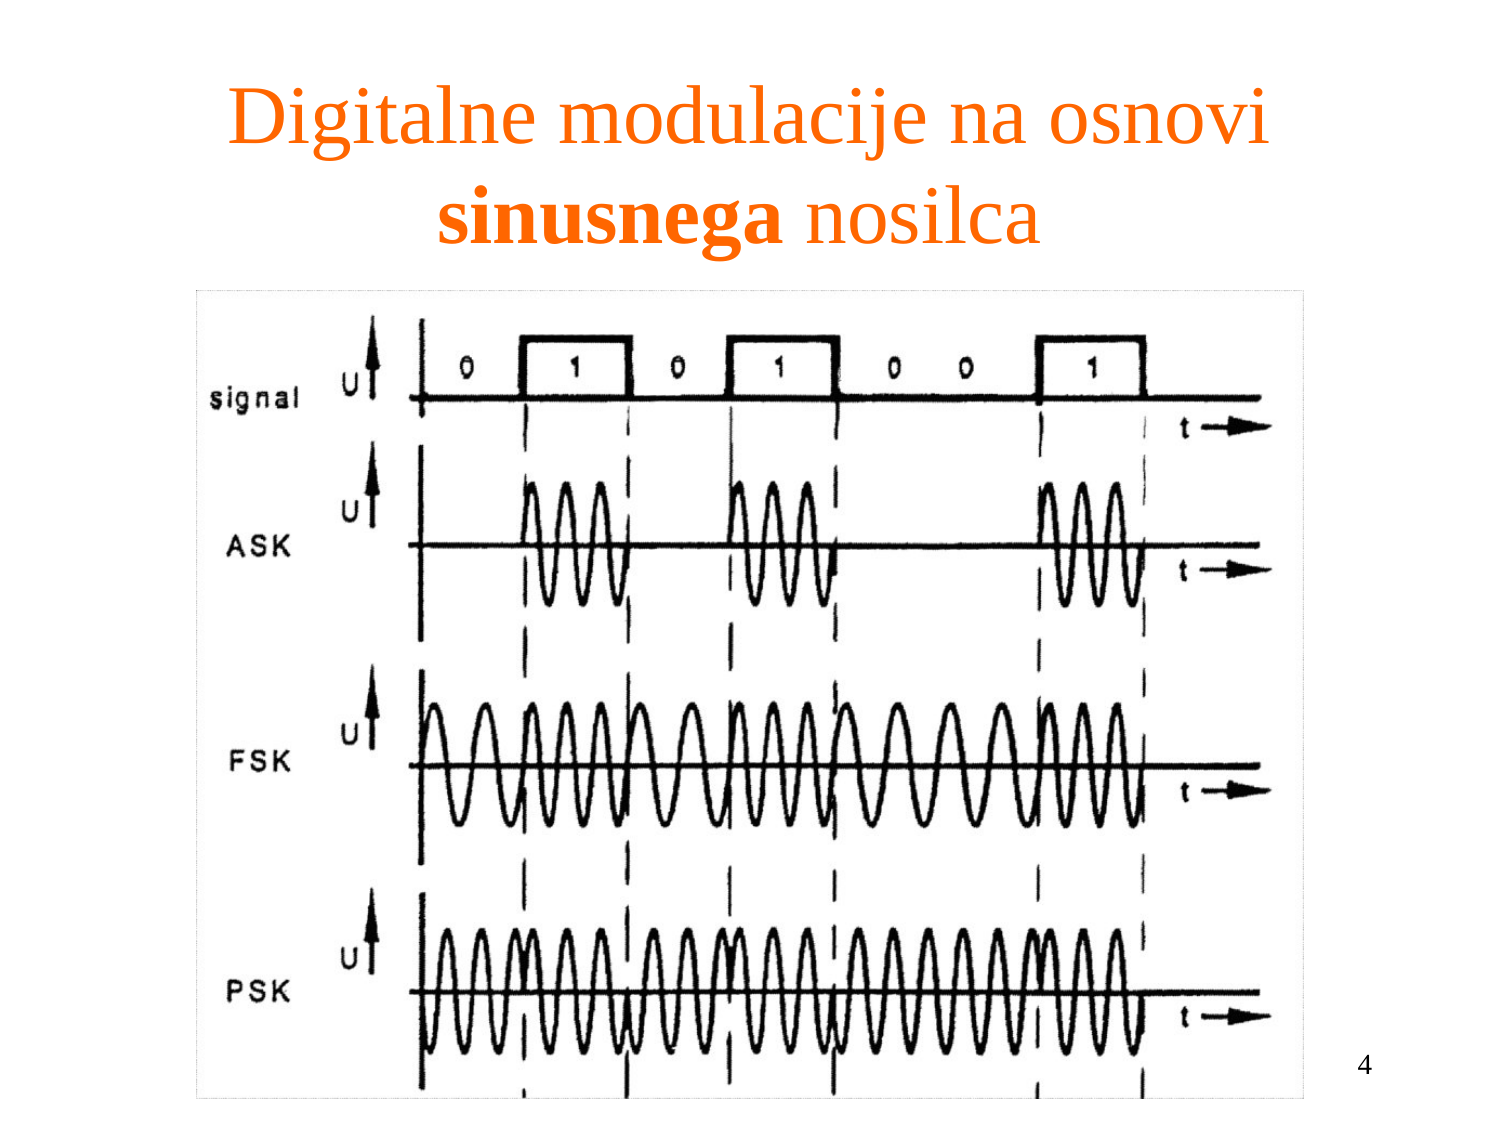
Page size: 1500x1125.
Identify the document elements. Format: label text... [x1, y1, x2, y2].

slide_number <number> [1074, 1025, 1388, 1100]
title Digitalne modulacije na osnovi sinusnega nosilca [112, 66, 1388, 254]
picture [196, 290, 1304, 1099]
